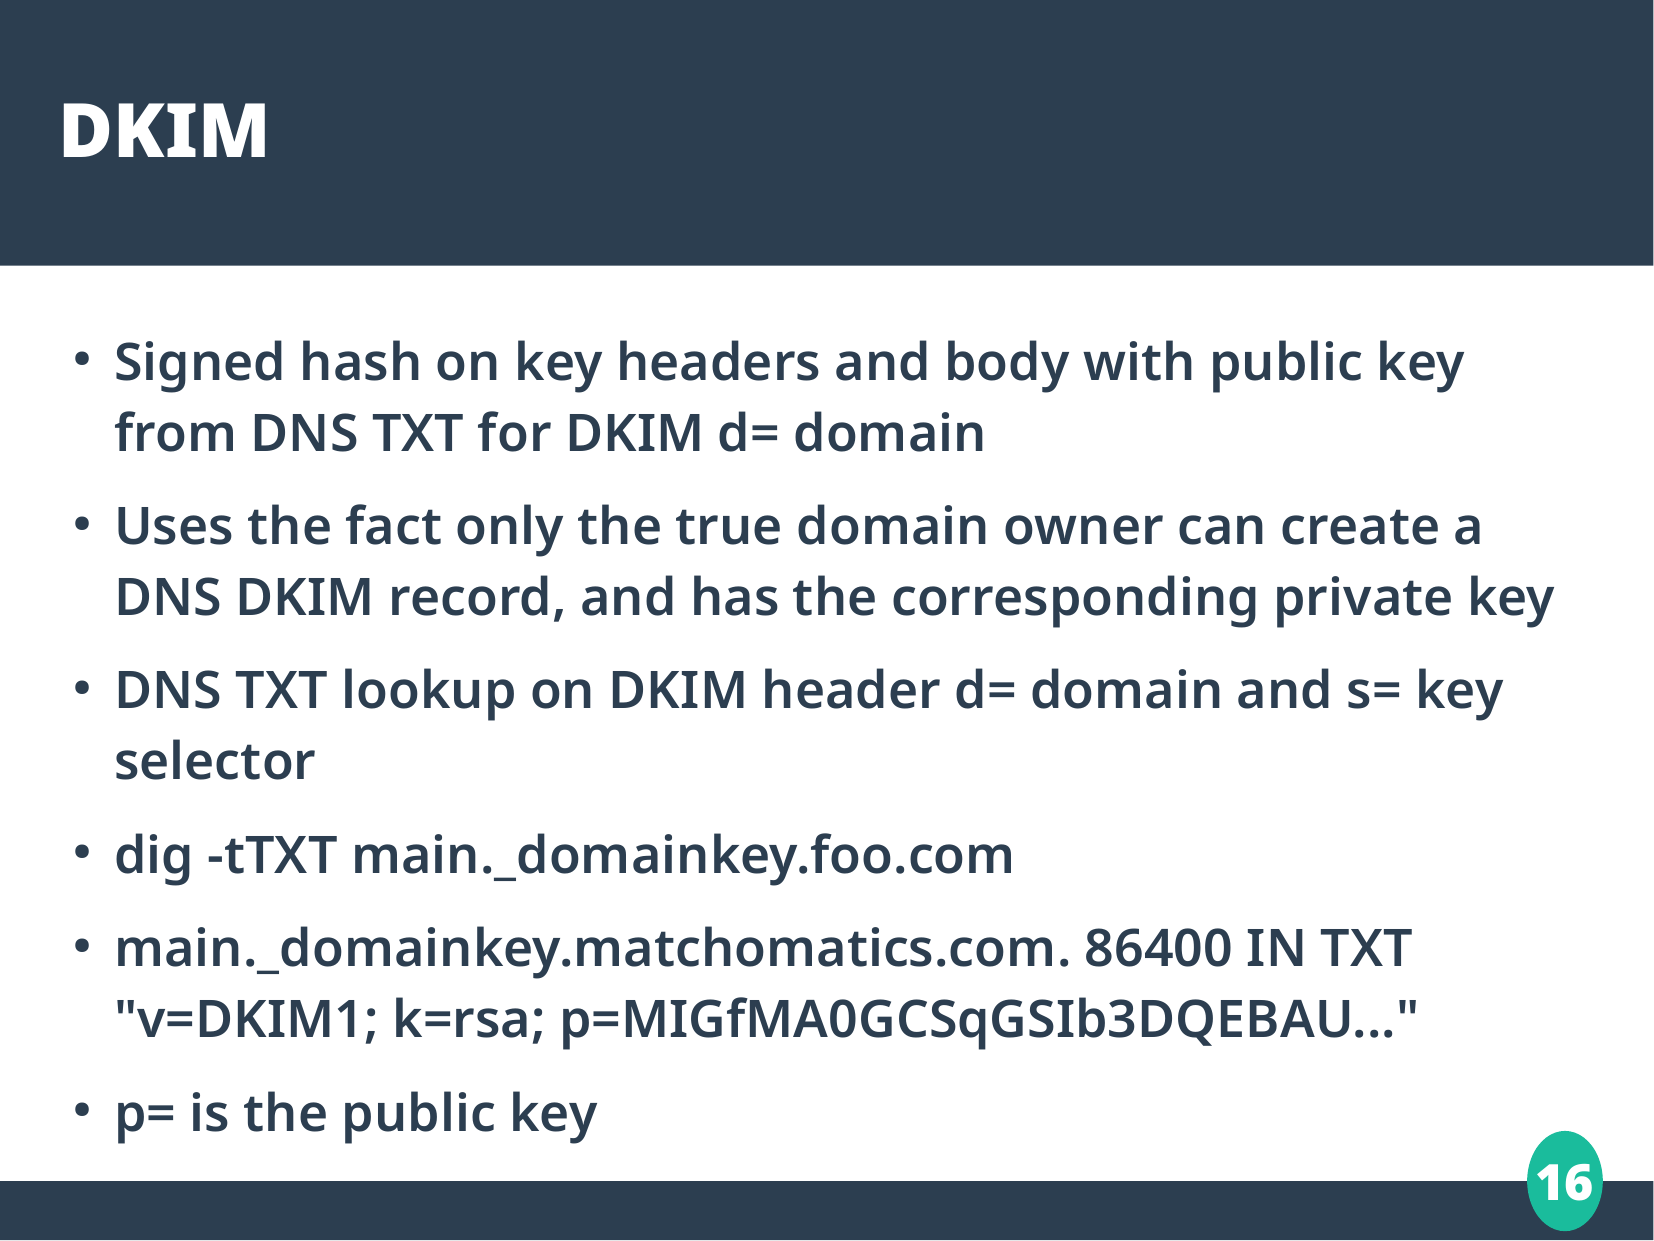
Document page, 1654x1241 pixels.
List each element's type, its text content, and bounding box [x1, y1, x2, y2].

list Signed hash on key headers and body with public key from DNS TXT for DKIM d= domain Uses the fact only the true domain owner can create a DNS DKIM record, and has the corresponding private key DNS TXT lookup on DKIM header d= domain and s= key selector dig -tTXT main._domainkey.foo.com main._domainkey.matchomatics.com. 86400 IN TXT "v=DKIM1; k=rsa; p=MIGfMA0GCSqGSIb3DQEBAU..." p= is the public key [59, 324, 1595, 1152]
title DKIM [59, 49, 1595, 207]
